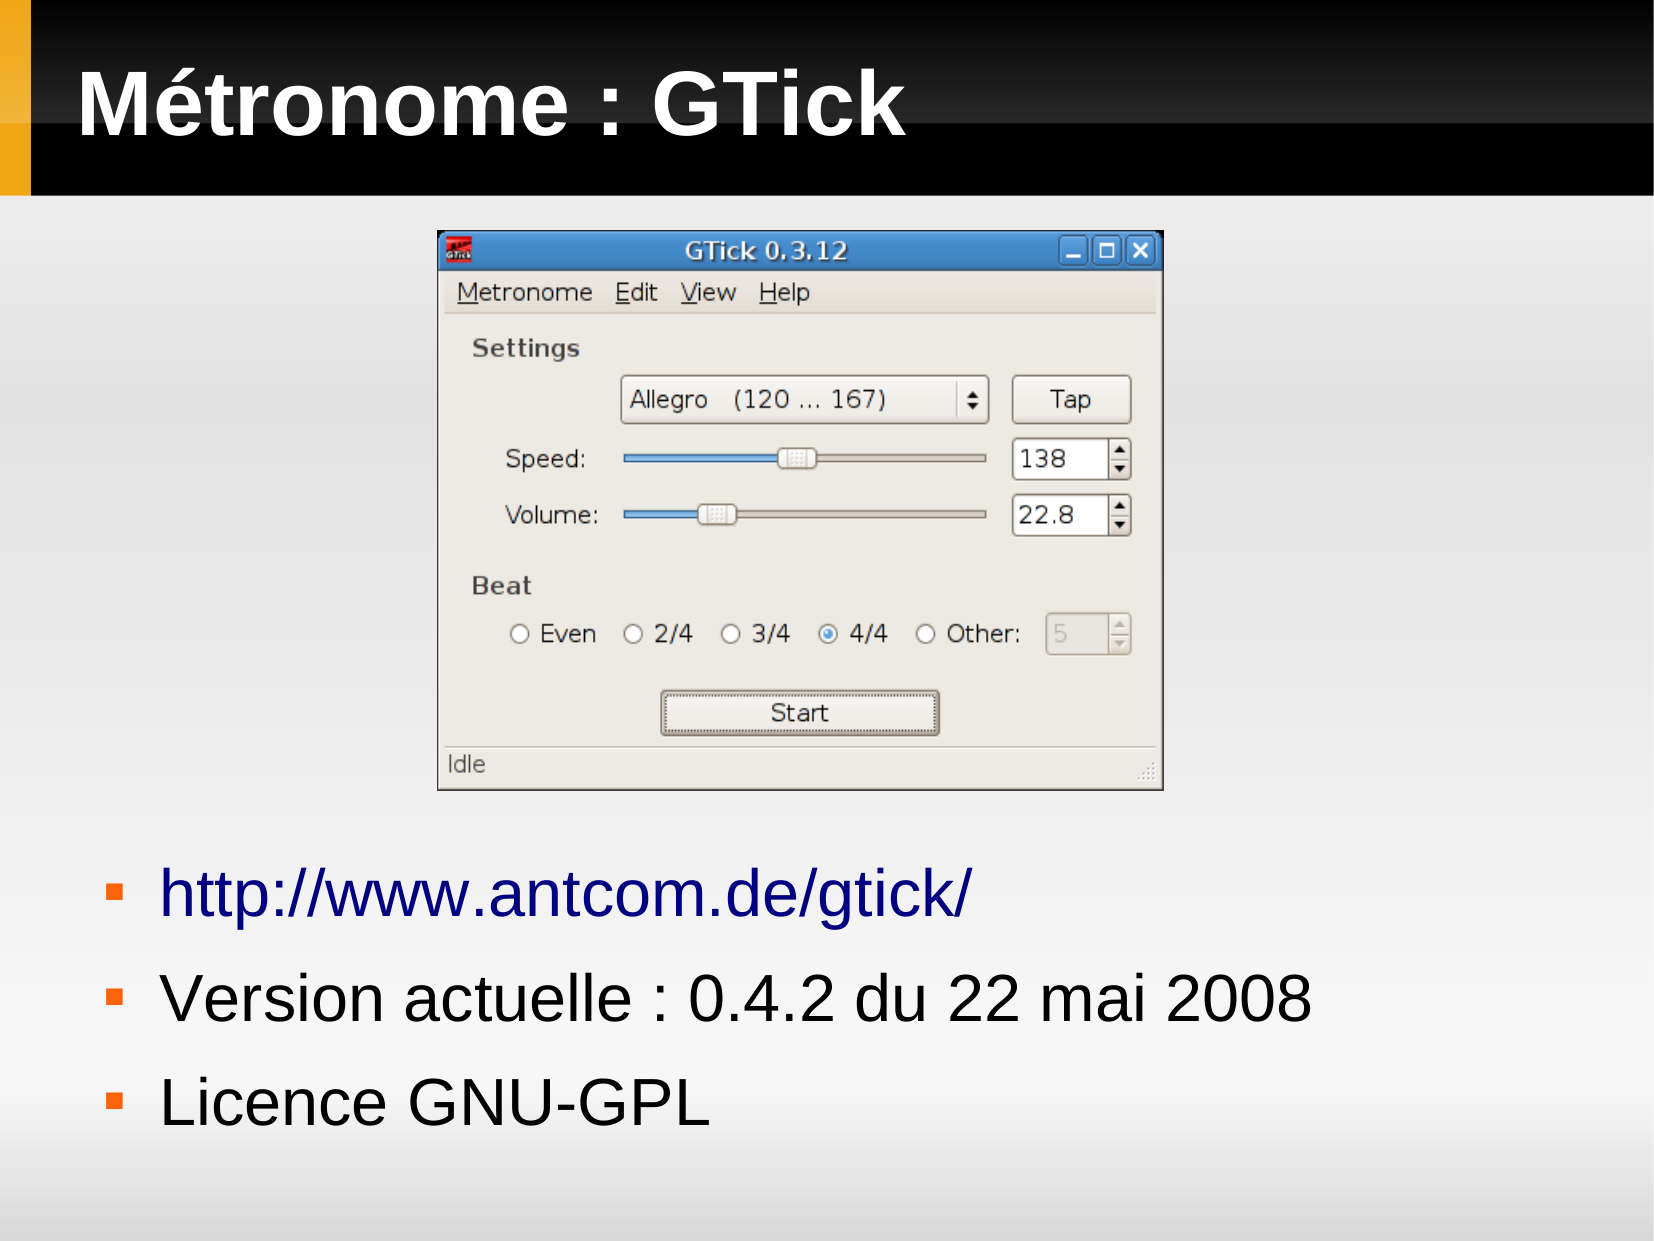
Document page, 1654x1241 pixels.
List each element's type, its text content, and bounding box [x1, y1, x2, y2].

list http://www.antcom.de/gtick/ Version actuelle : 0.4.2 du 22 mai 2008 Licence GNU-GPL [88, 856, 1572, 1182]
picture [0, 0, 1654, 1241]
title Métronome : GTick [76, 7, 1565, 200]
